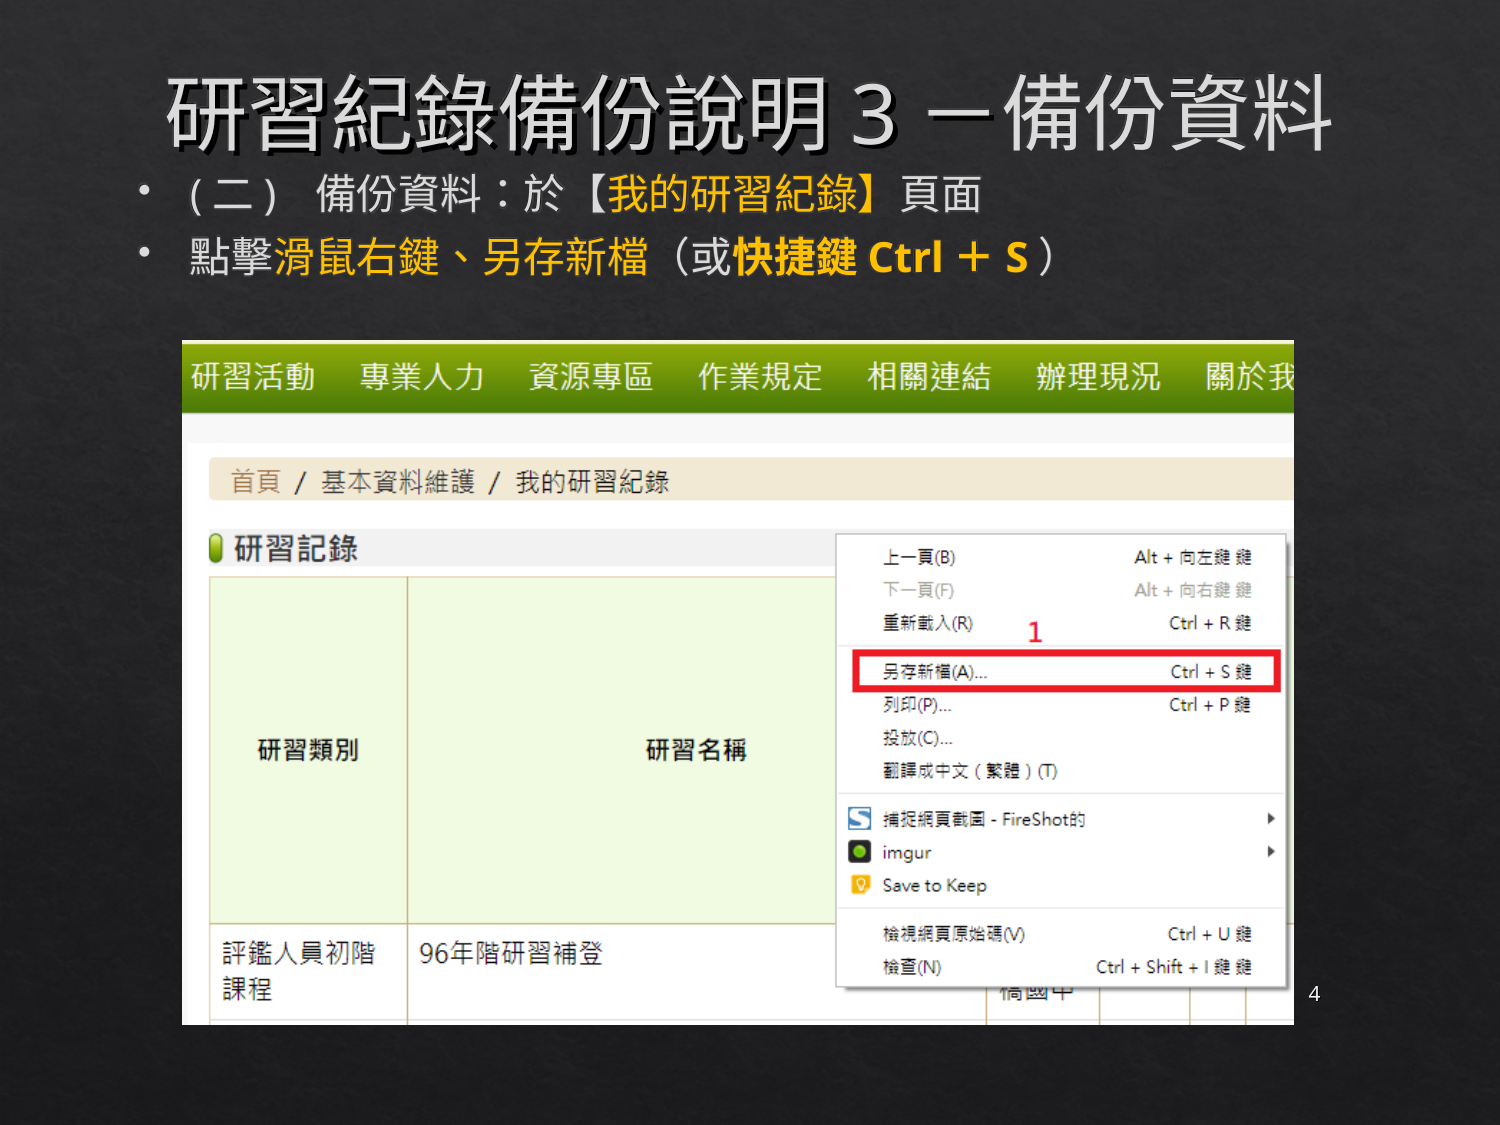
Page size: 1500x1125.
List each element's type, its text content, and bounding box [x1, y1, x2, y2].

text_box 4 [1294, 965, 1387, 1025]
list (二) 備份資料：於【我的研習紀錄】頁面 點擊滑鼠右鍵、另存新檔（或快捷鍵Ctrl＋S） [112, 160, 1387, 996]
title 研習紀錄備份說明3－備份資料 [112, 31, 1387, 160]
picture [182, 340, 1294, 1026]
